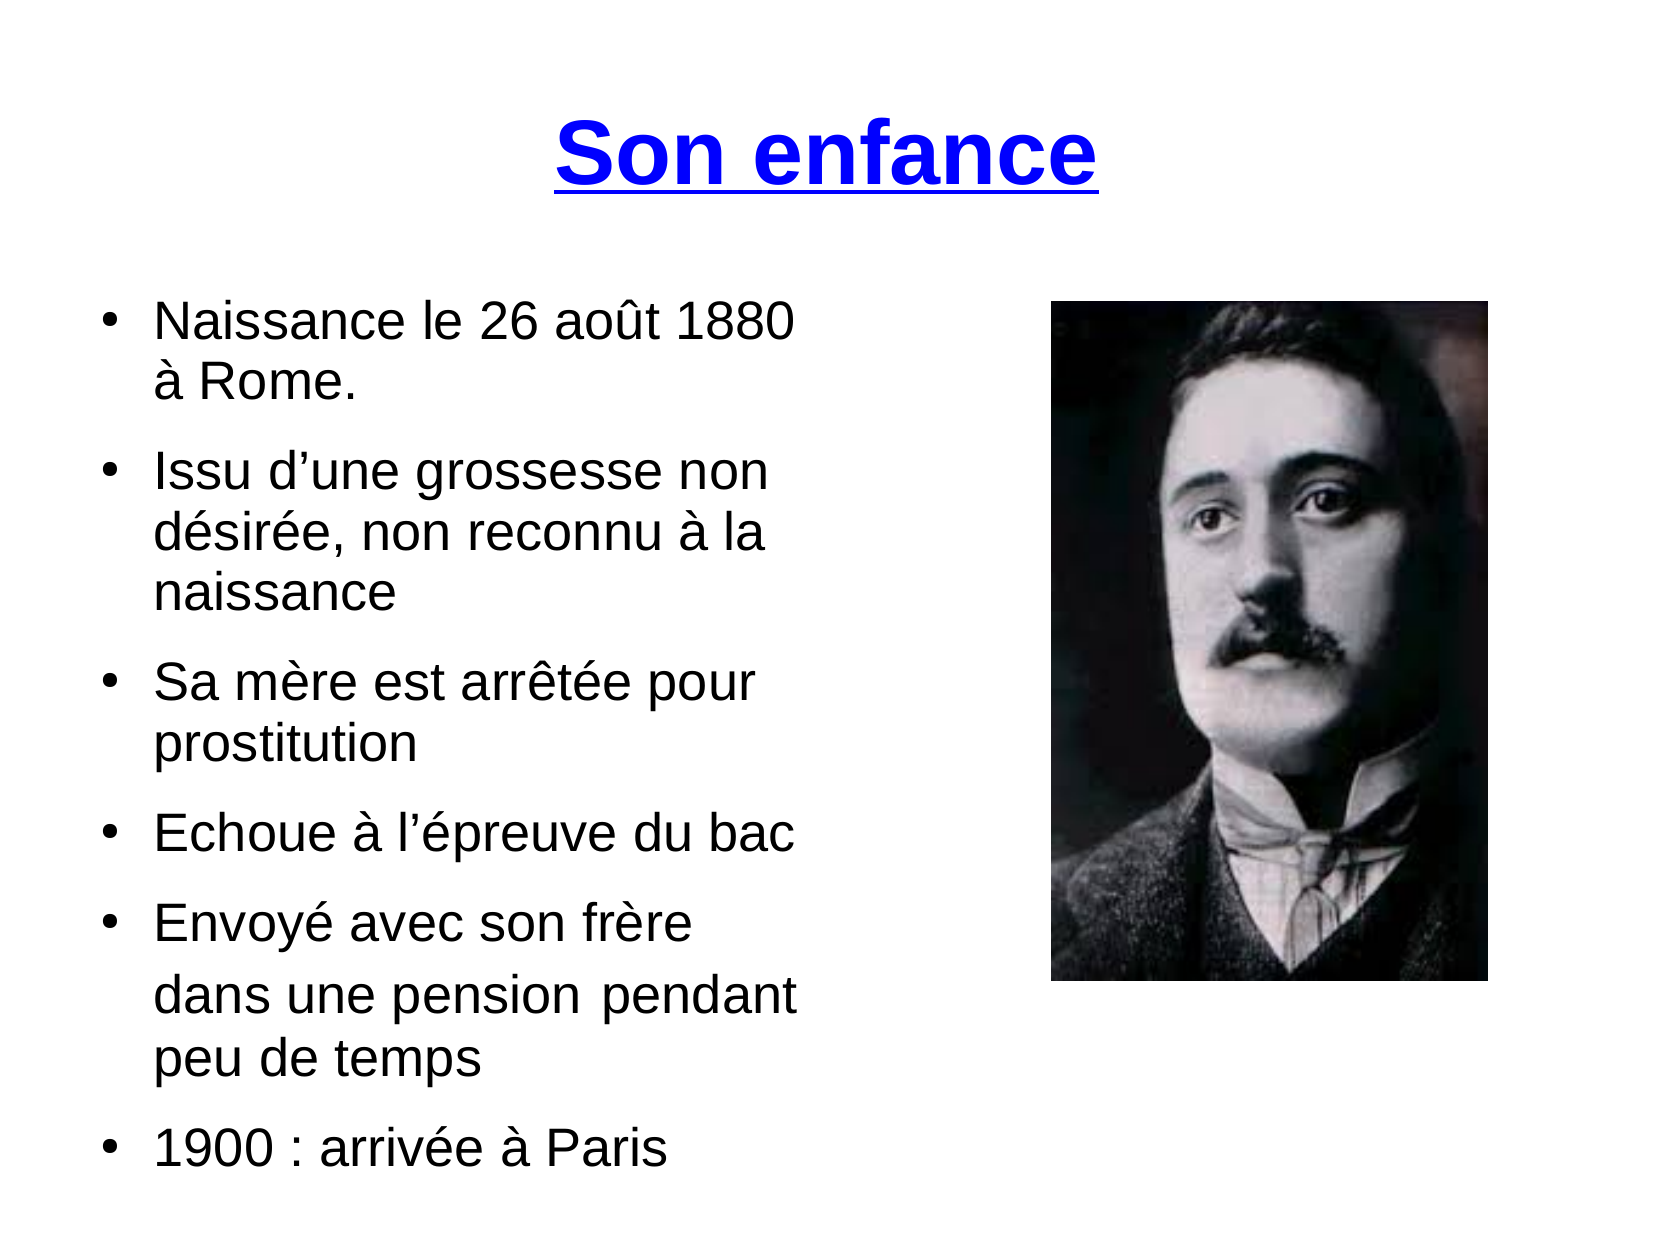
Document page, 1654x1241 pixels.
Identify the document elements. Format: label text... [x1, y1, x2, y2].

list Naissance le 26 août 1880 à Rome. Issu d’une grossesse non désirée, non reconnu à la naissance Sa mère est arrêtée pour prostitution Echoue à l’épreuve du bac Envoyé avec son frère dans une pension pendant peu de temps 1900 : arrivée à Paris [82, 290, 809, 1010]
title Son enfance [82, 49, 1571, 257]
picture [1051, 301, 1488, 981]
